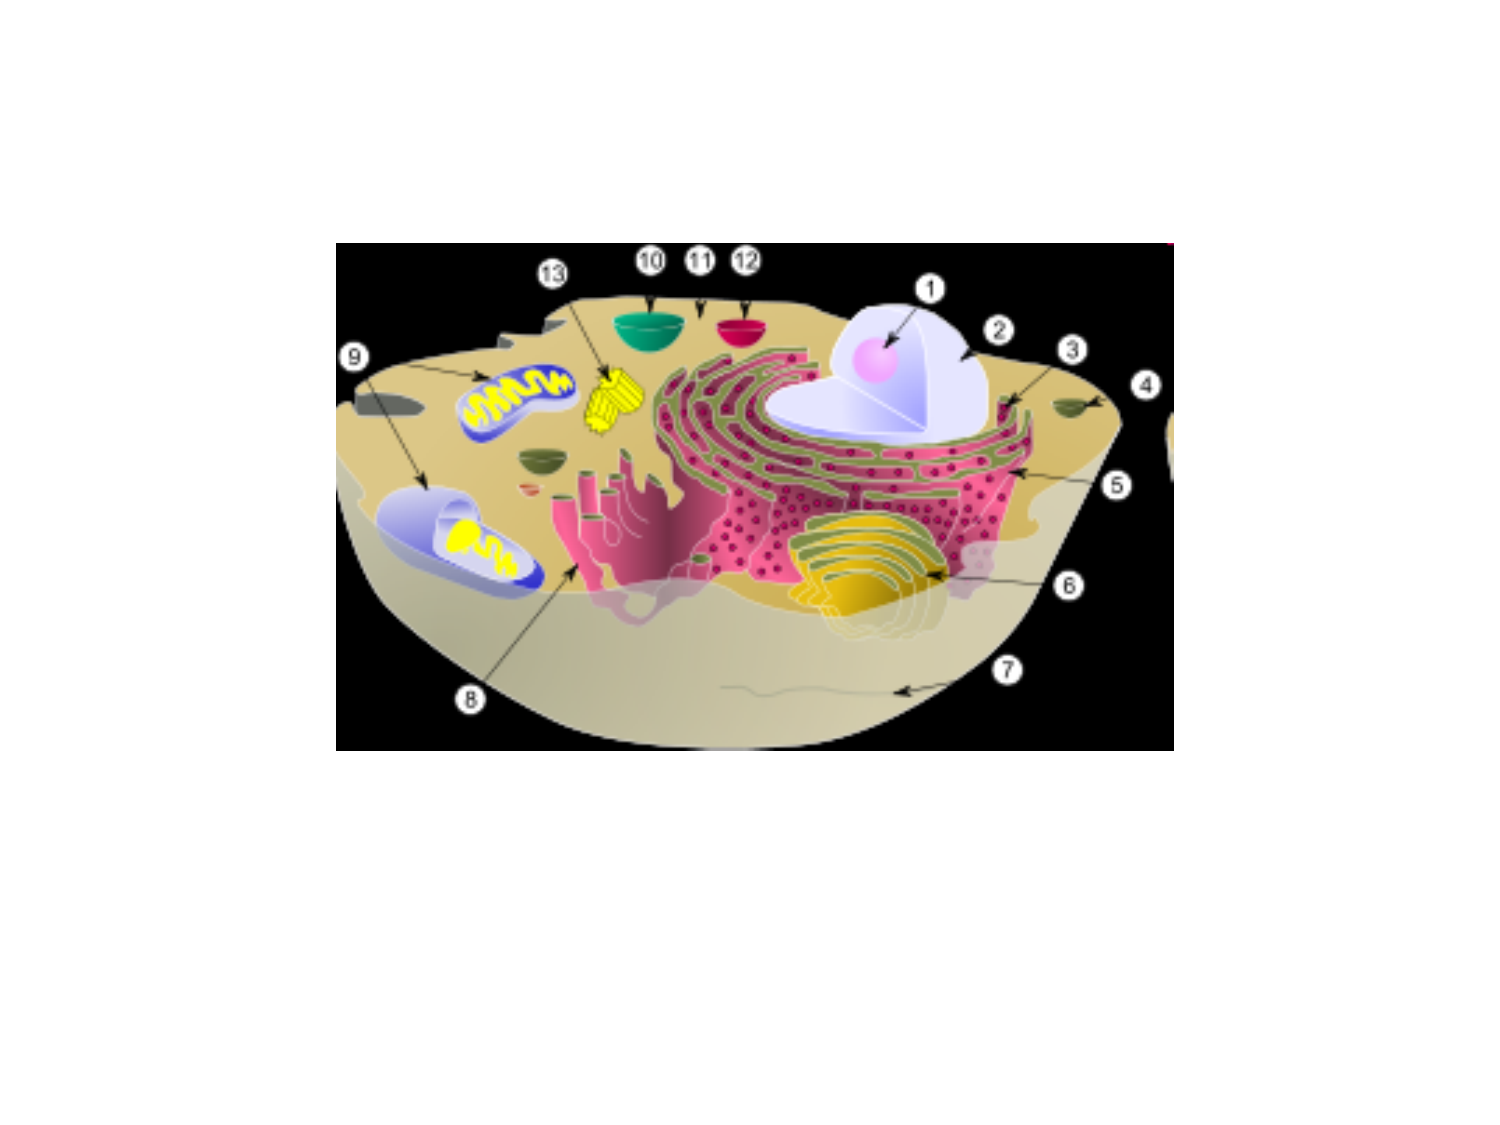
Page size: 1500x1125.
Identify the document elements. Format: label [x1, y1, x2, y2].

picture [336, 243, 1174, 752]
